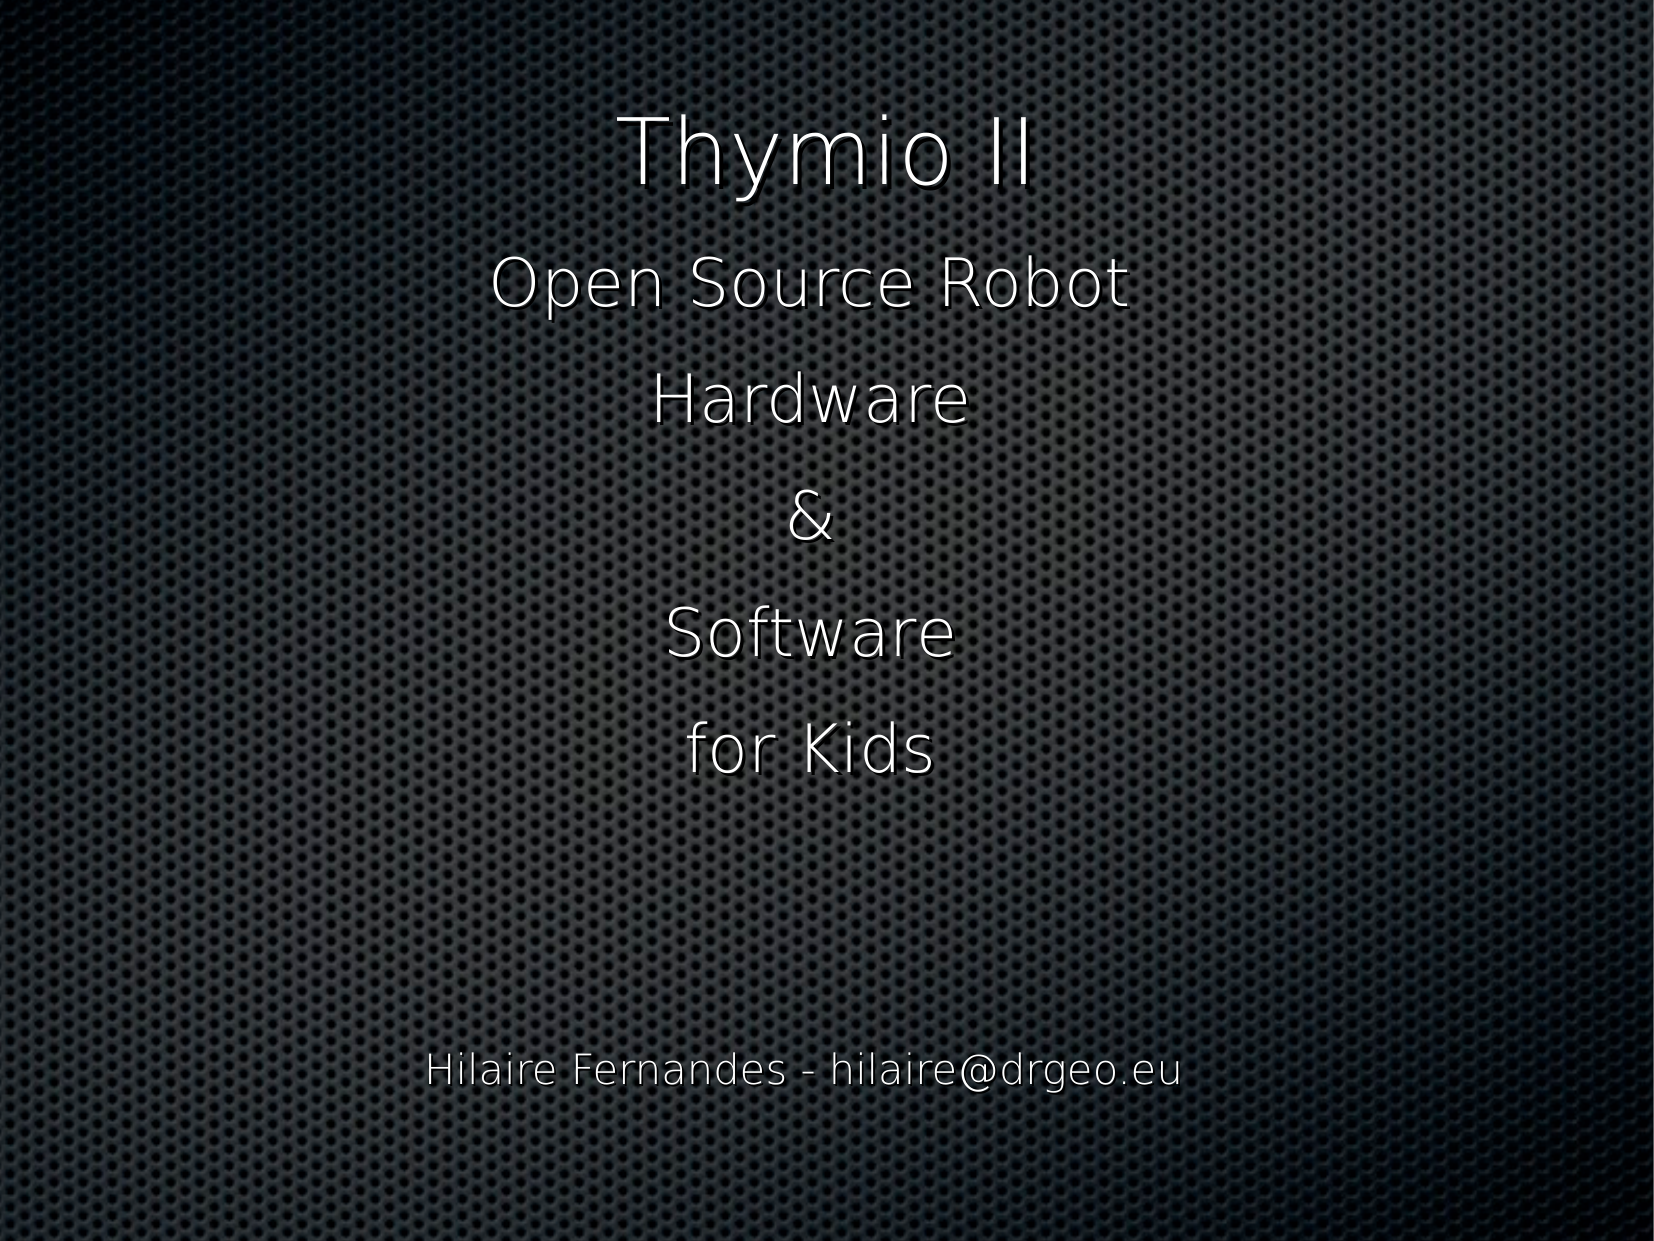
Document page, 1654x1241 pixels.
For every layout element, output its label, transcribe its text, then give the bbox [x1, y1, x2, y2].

picture [0, 0, 1654, 1241]
subtitle Open Source Robot Hardware & Software for Kids Hilaire Fernandes - hilaire@drgeo.eu [82, 224, 1538, 1075]
title Thymio II [82, 49, 1571, 257]
